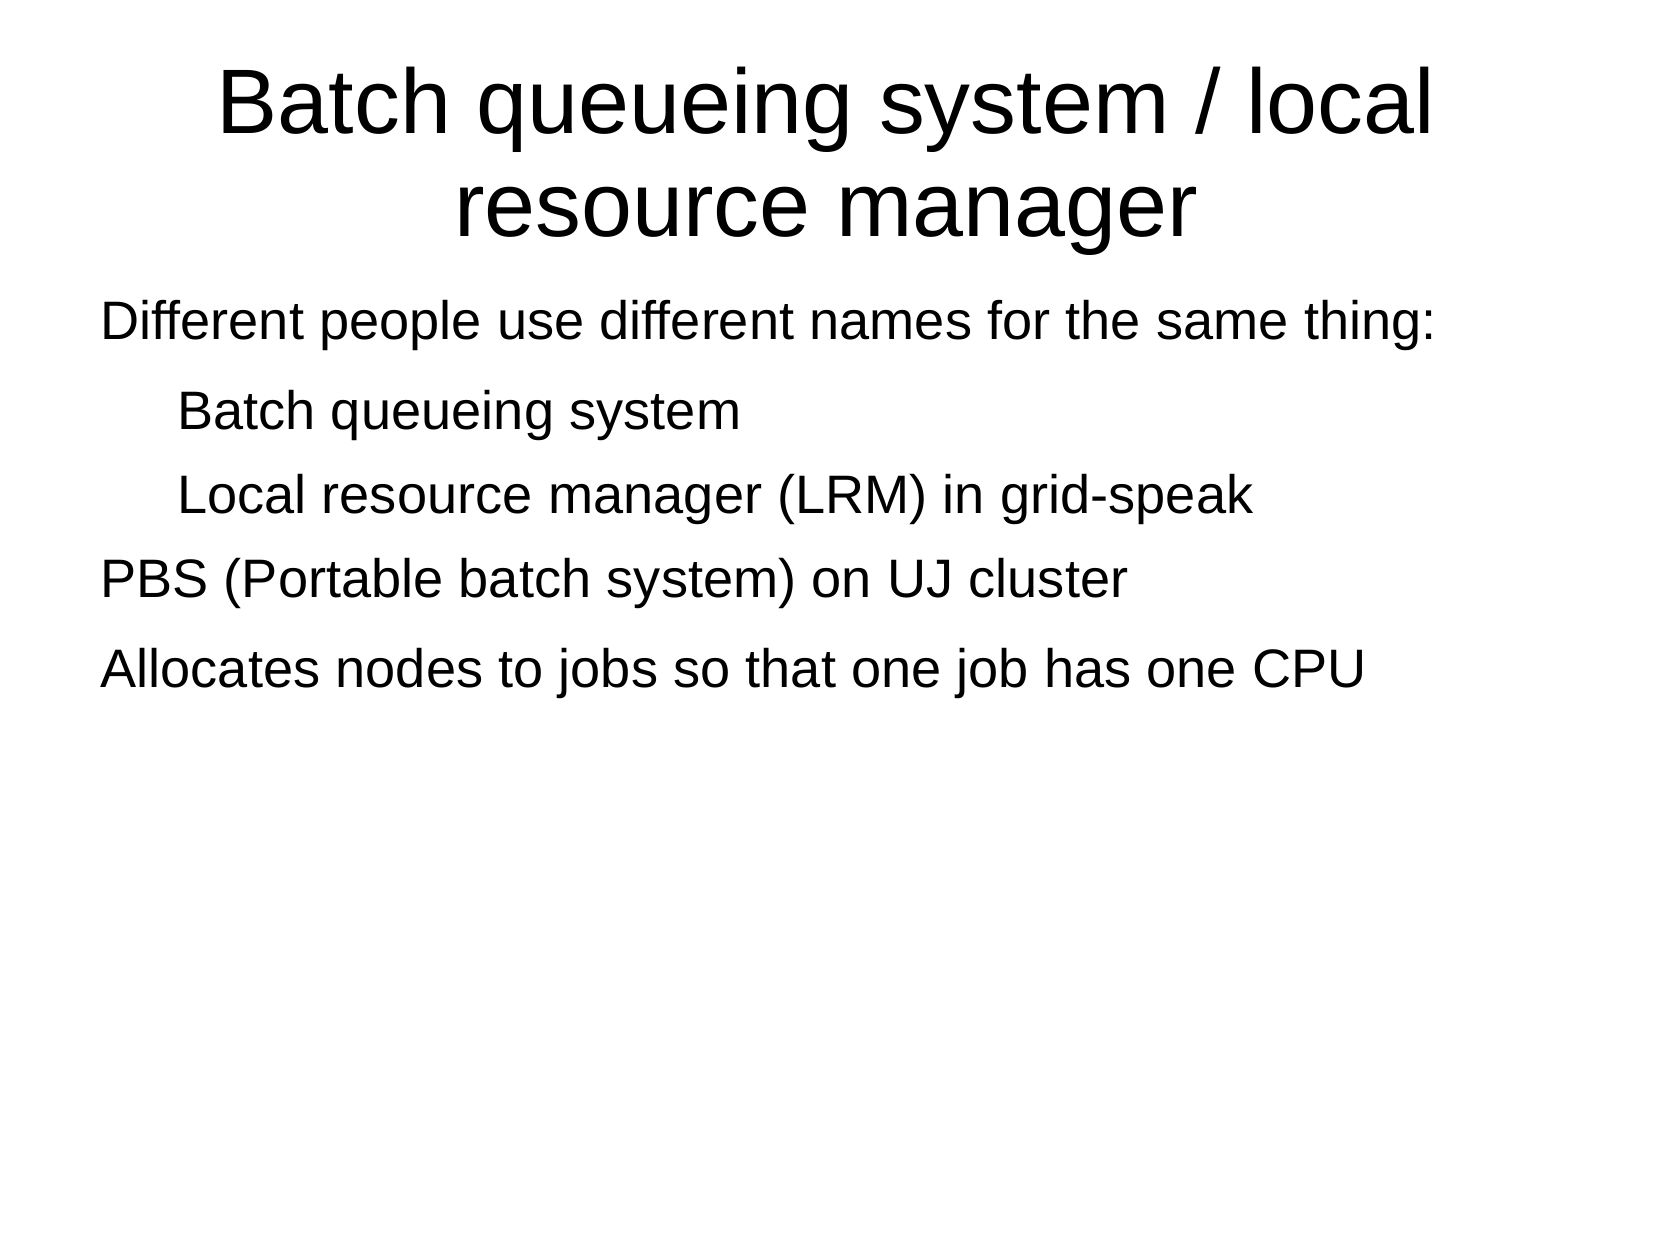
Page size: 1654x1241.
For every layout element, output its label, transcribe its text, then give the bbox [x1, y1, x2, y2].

list Different people use different names for the same thing: Batch queueing system Local resource manager (LRM) in grid-speak PBS (Portable batch system) on UJ cluster Allocates nodes to jobs so that one job has one CPU [82, 290, 1571, 1165]
title Batch queueing system / local resource manager [82, 47, 1571, 259]
